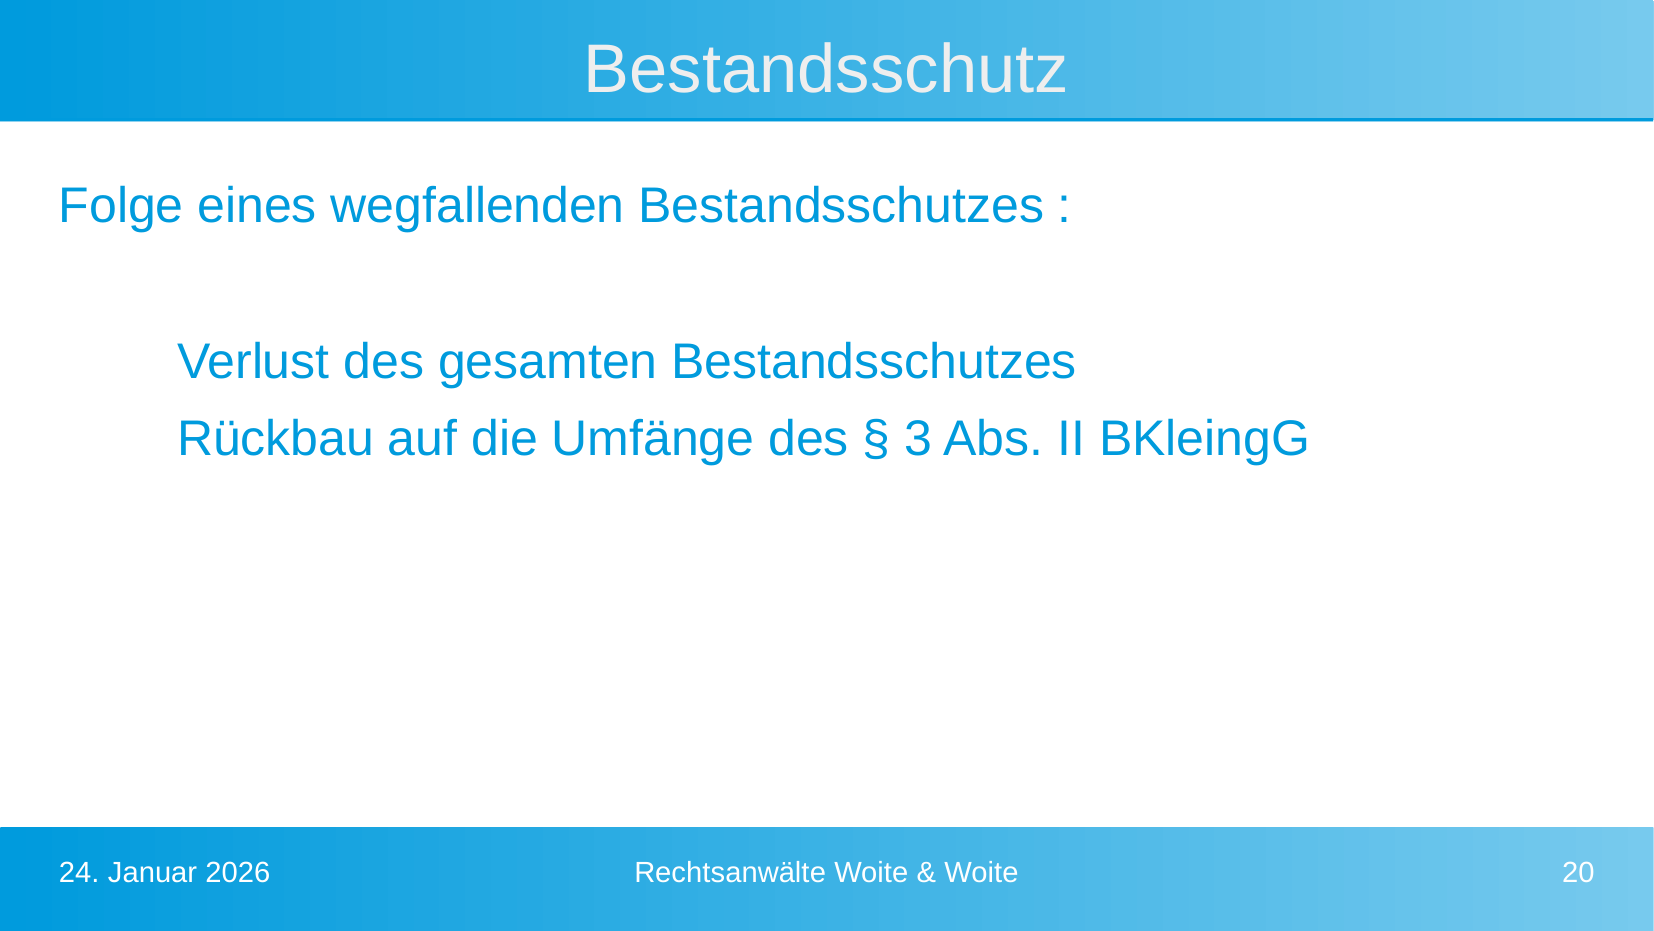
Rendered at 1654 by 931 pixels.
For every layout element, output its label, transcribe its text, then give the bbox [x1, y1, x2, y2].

list Folge eines wegfallenden Bestandsschutzes : Verlust des gesamten Bestandsschutzes Rückbau auf die Umfänge des § 3 Abs. II BKleingG [59, 177, 1595, 768]
title Bestandsschutz [59, 29, 1595, 108]
